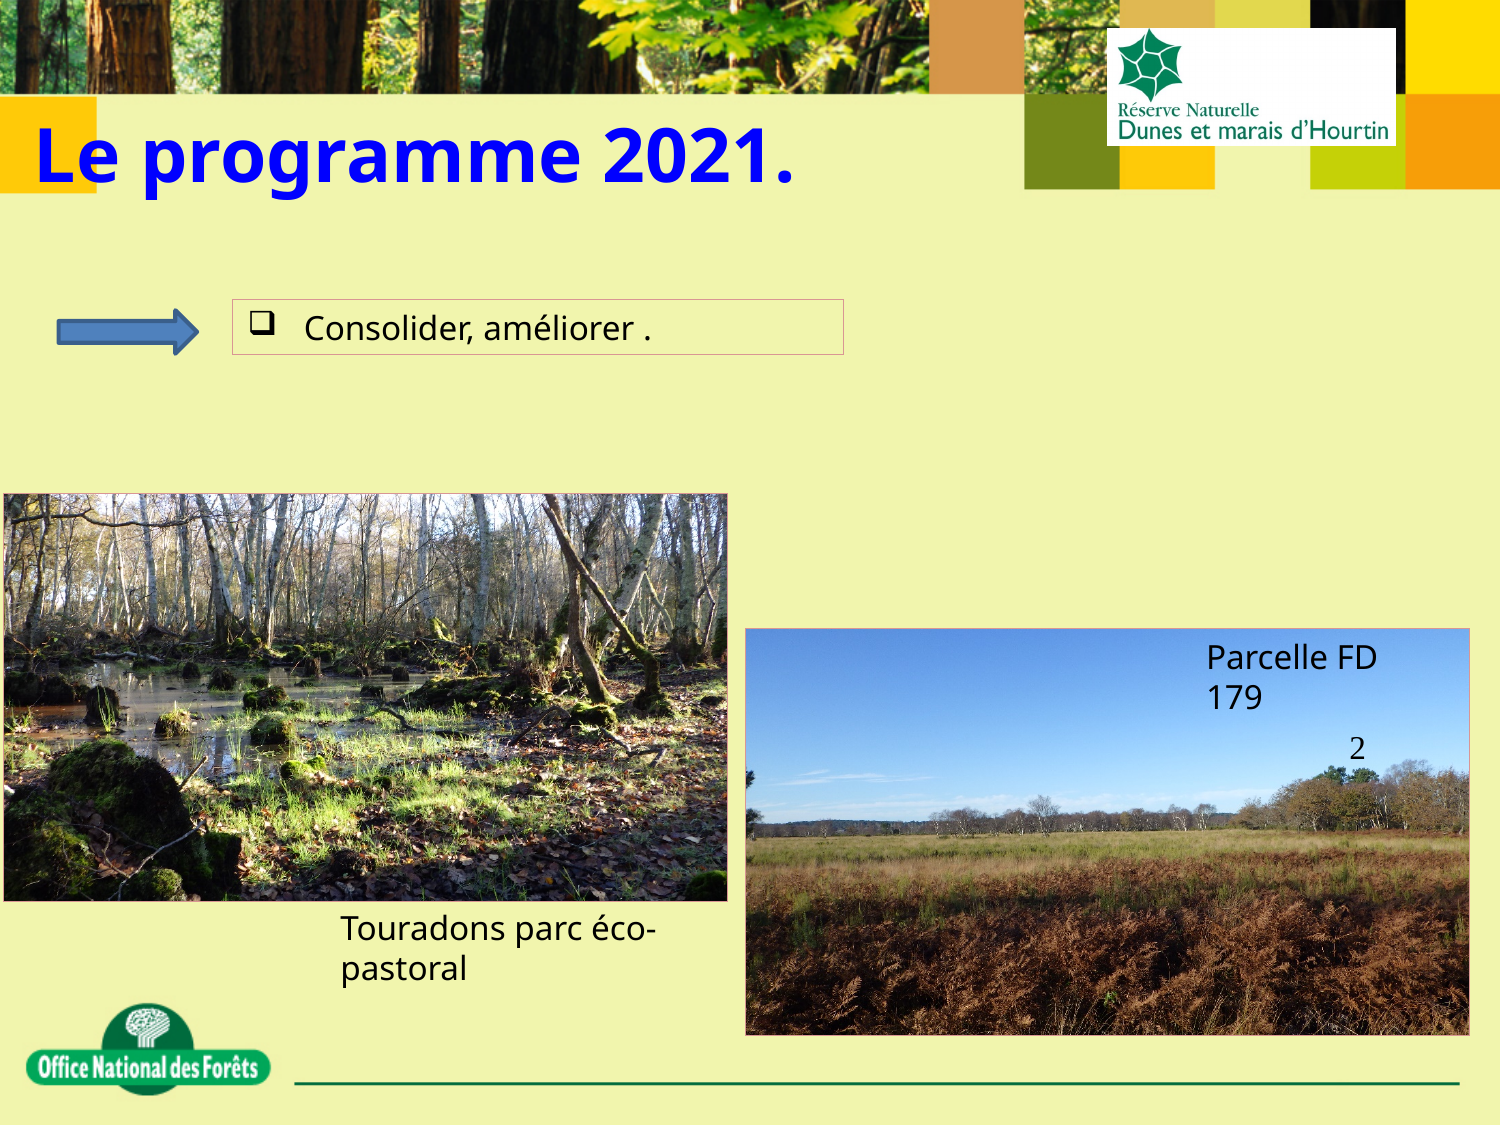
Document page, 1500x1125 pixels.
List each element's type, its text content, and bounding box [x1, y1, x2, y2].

picture [0, 0, 1500, 1125]
text_box Touradons parc éco-pastoral [325, 899, 709, 995]
text_box Parcelle FD 179 [1191, 629, 1422, 724]
text_box Consolider, améliorer . [232, 299, 844, 355]
text_box 2 [1334, 718, 1394, 774]
text_box Le programme 2021. [18, 112, 1278, 250]
text_box [58, 310, 198, 354]
